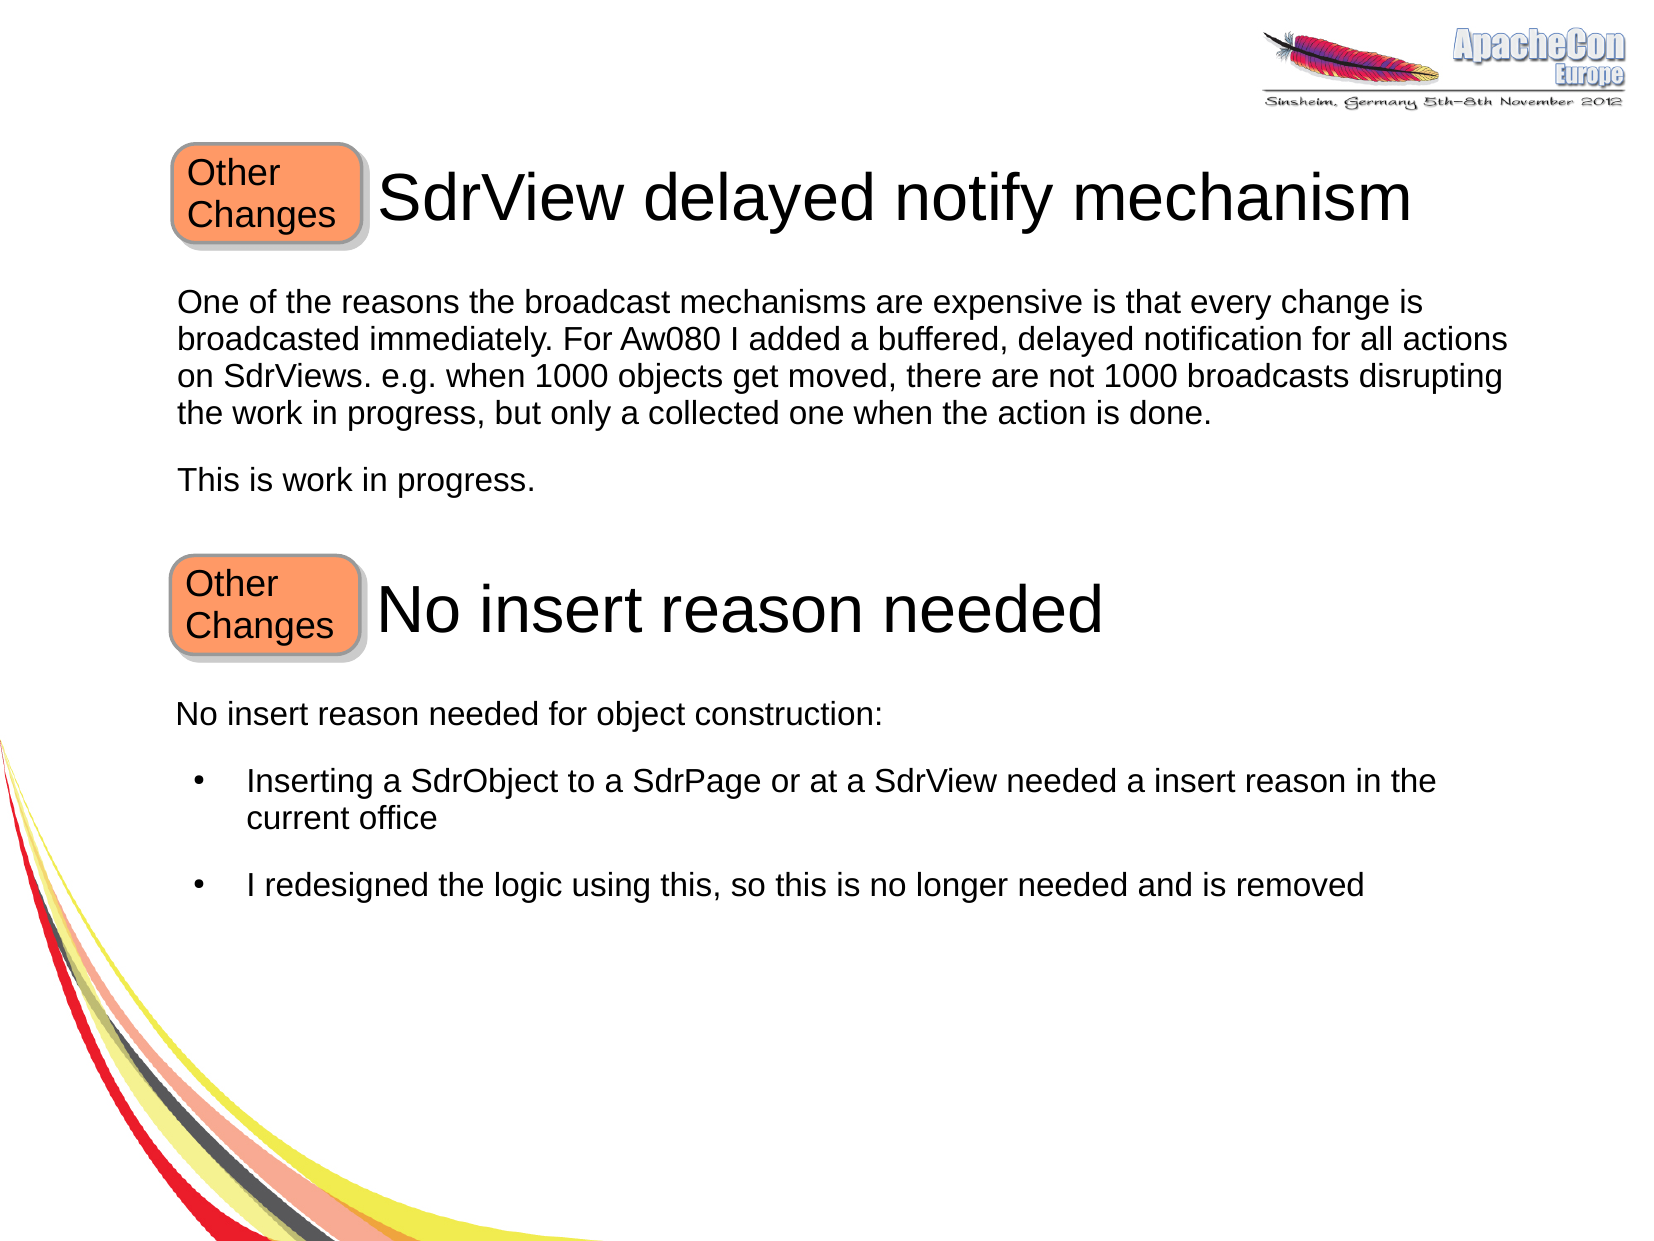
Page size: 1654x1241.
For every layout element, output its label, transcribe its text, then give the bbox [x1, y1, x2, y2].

list No insert reason needed for object construction: Inserting a SdrObject to a SdrPage or at a SdrView needed a insert reason in the current office I redesigned the logic using this, so this is no longer needed and is removed [175, 695, 1534, 944]
title SdrView delayed notify mechanism [377, 148, 1530, 247]
picture [0, 0, 1654, 1241]
list One of the reasons the broadcast mechanisms are expensive is that every change is broadcasted immediately. For Aw080 I added a buffered, delayed notification for all actions on SdrViews. e.g. when 1000 objects get moved, there are not 1000 broadcasts disrupting the work in progress, but only a collected one when the action is done. This is work in progress. [177, 283, 1536, 502]
text_box Other Changes [172, 143, 362, 243]
title No insert reason needed [375, 560, 1528, 659]
text_box Other Changes [170, 555, 360, 655]
